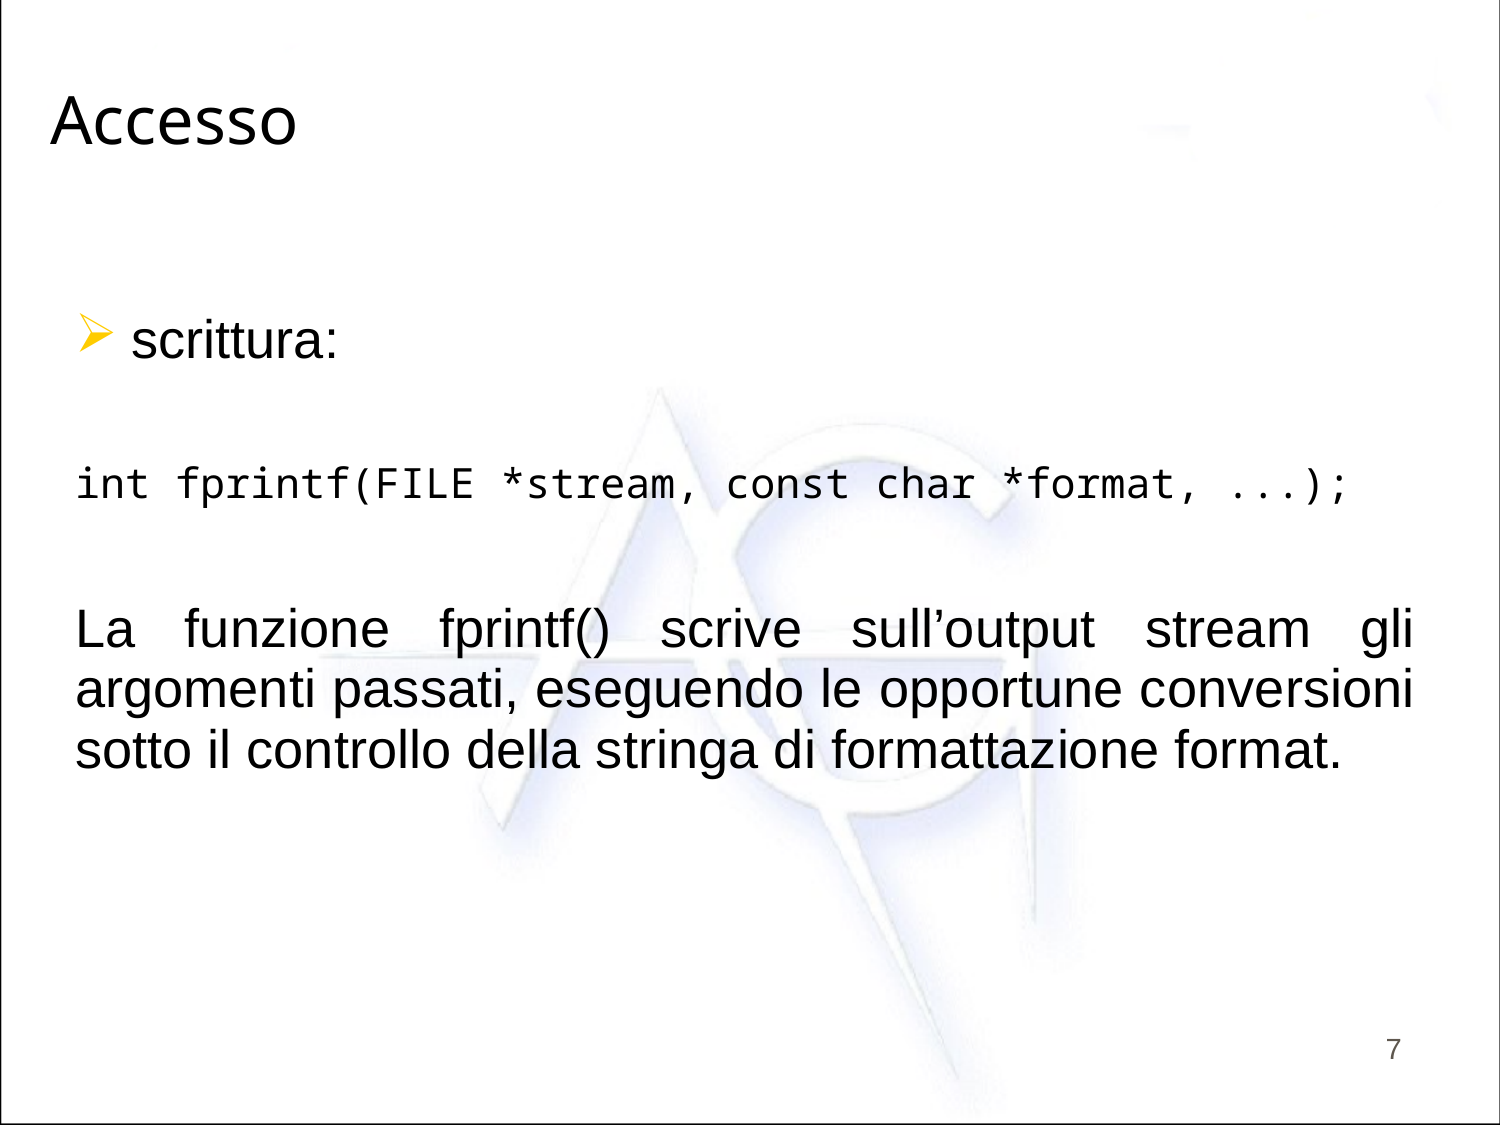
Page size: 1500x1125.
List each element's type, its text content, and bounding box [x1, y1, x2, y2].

picture [0, 0, 1500, 1125]
title Accesso [49, 7, 1438, 231]
list scrittura: int fprintf(FILE *stream, const char *format, ...); La funzione fprintf() scrive sull’output stream gli argomenti passati, eseguendo le opportune conversioni sotto il controllo della stringa di formattazione format. [74, 309, 1417, 1038]
